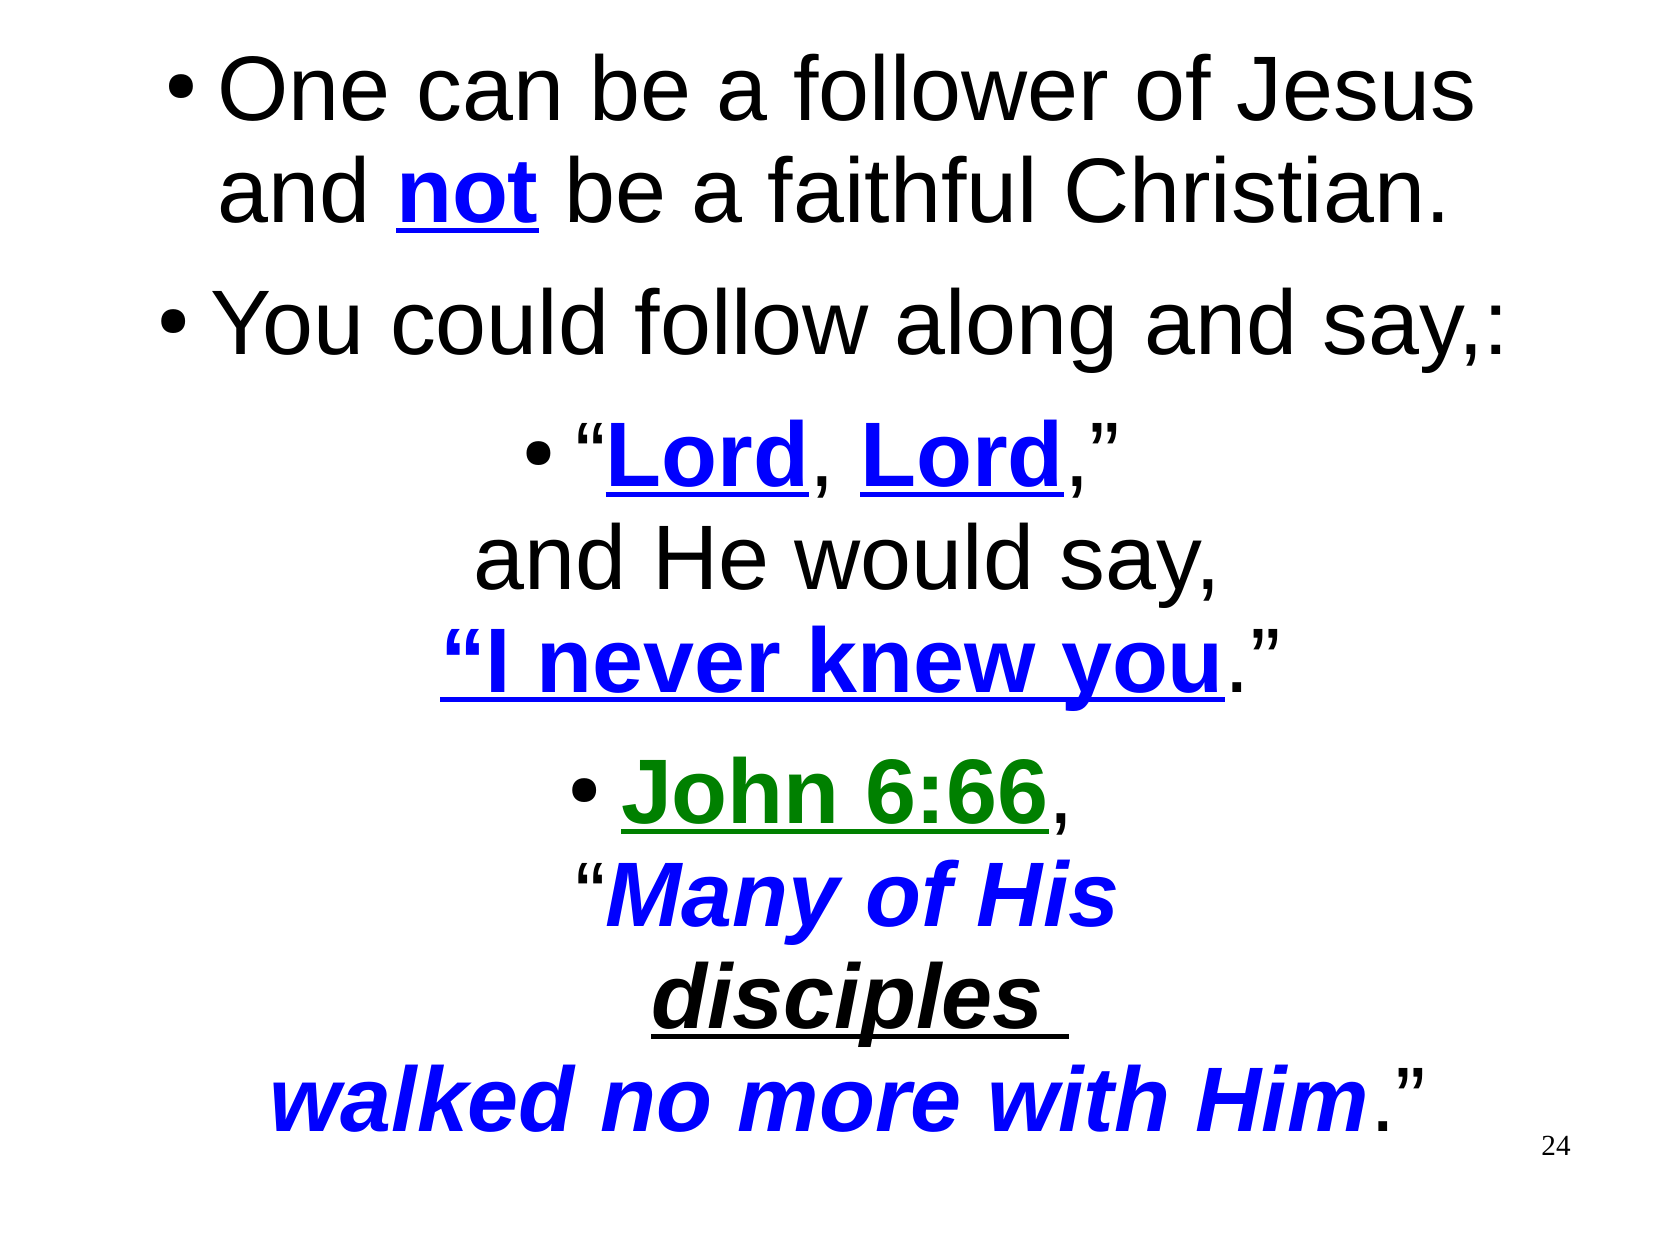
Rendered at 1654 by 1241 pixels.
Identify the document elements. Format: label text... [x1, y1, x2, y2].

list One can be a follower of Jesus and not be a faithful Christian. You could follow along and say,: “Lord, Lord,” and He would say, “I never knew you.” John 6:66, “Many of His disciples walked no more with Him.” [37, 37, 1613, 1201]
